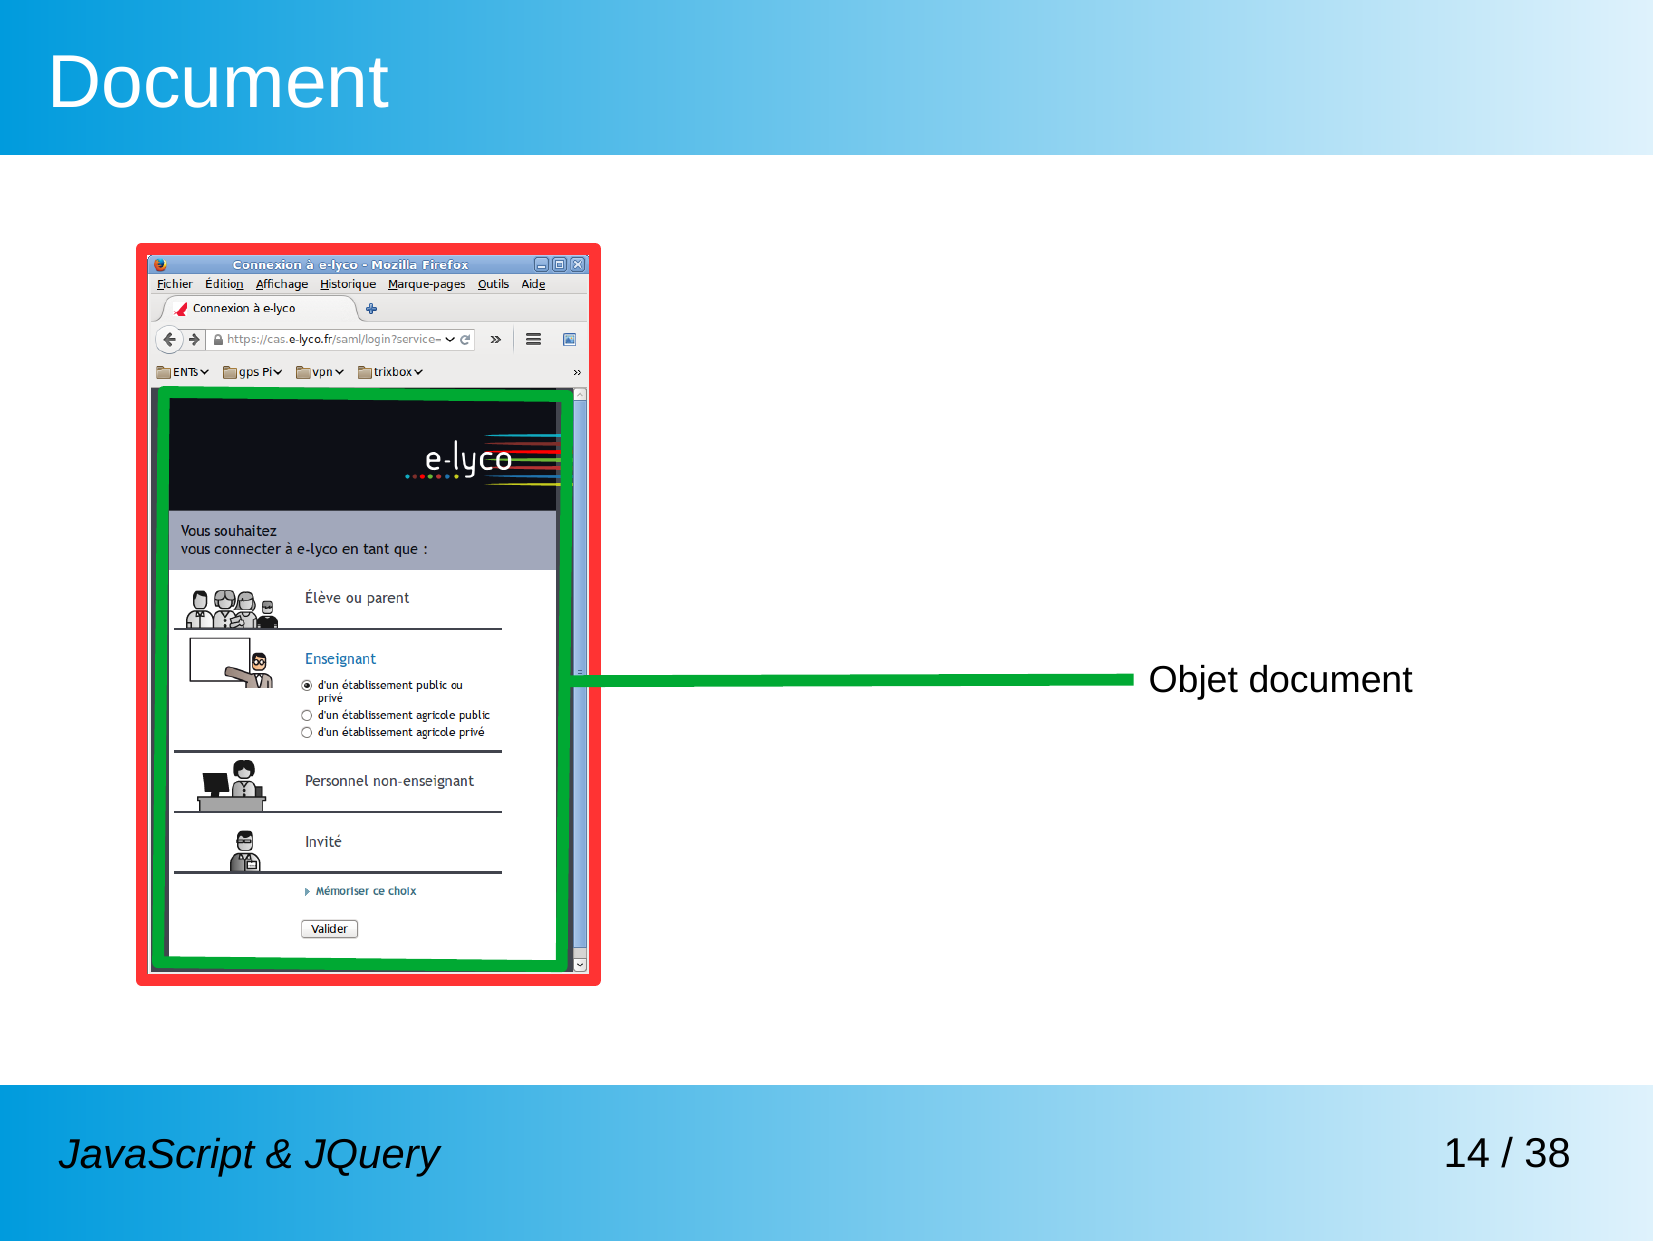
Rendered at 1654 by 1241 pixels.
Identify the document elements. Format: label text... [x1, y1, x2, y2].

picture [165, 398, 561, 960]
picture [147, 254, 590, 975]
text_box Objet document [1133, 651, 1428, 709]
title Document [47, 28, 1536, 134]
